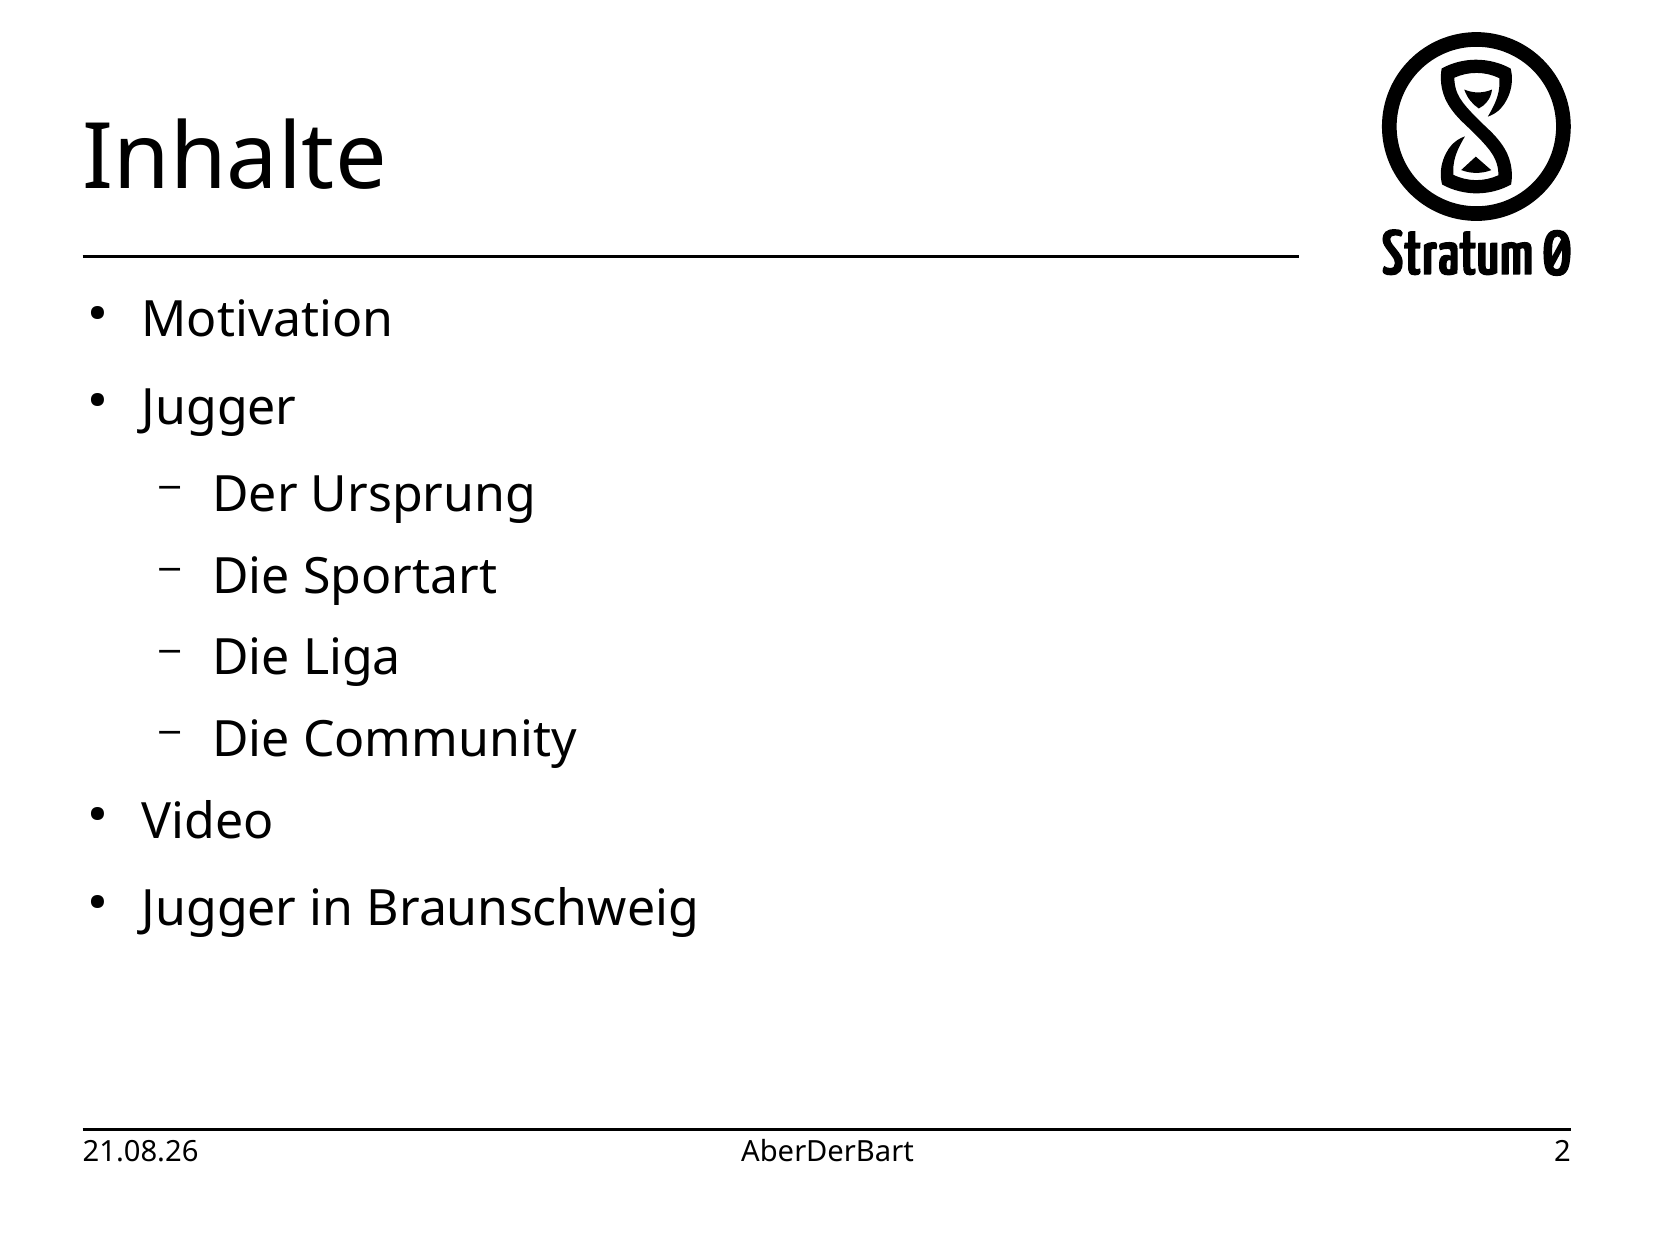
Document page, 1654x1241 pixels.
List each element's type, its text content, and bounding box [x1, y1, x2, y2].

title Inhalte [82, 49, 1300, 257]
list Motivation Jugger Der Ursprung Die Sportart Die Liga Die Community Video Jugger in Braunschweig [70, 290, 1526, 1010]
